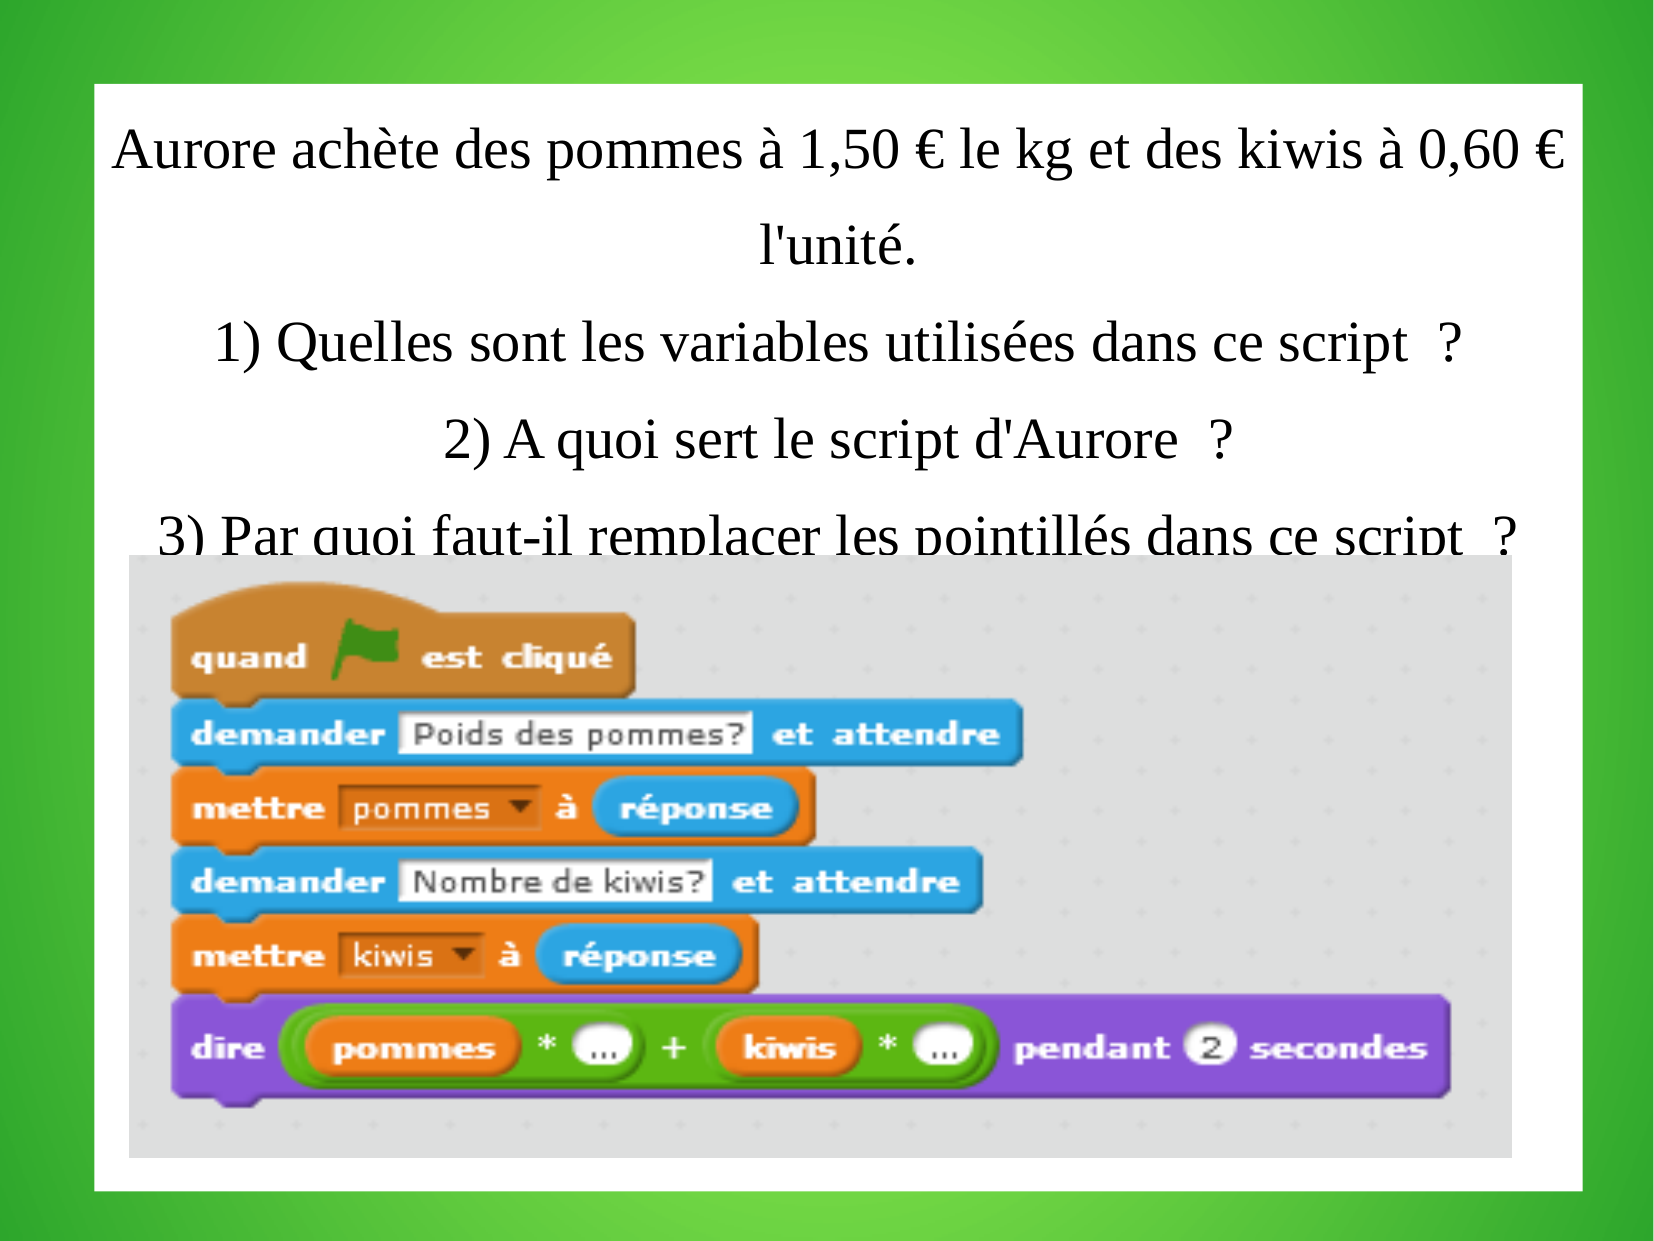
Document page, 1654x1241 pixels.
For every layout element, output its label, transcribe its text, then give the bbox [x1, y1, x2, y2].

picture [0, 0, 1654, 1241]
subtitle Aurore achète des pommes à 1,50 € le kg et des kiwis à 0,60 € l'unité. 1) Quelles sont les variables utilisées dans ce script ? 2) A quoi sert le script d'Aurore ? 3) Par quoi faut-il remplacer les pointillés dans ce script ? [94, 94, 1583, 1181]
